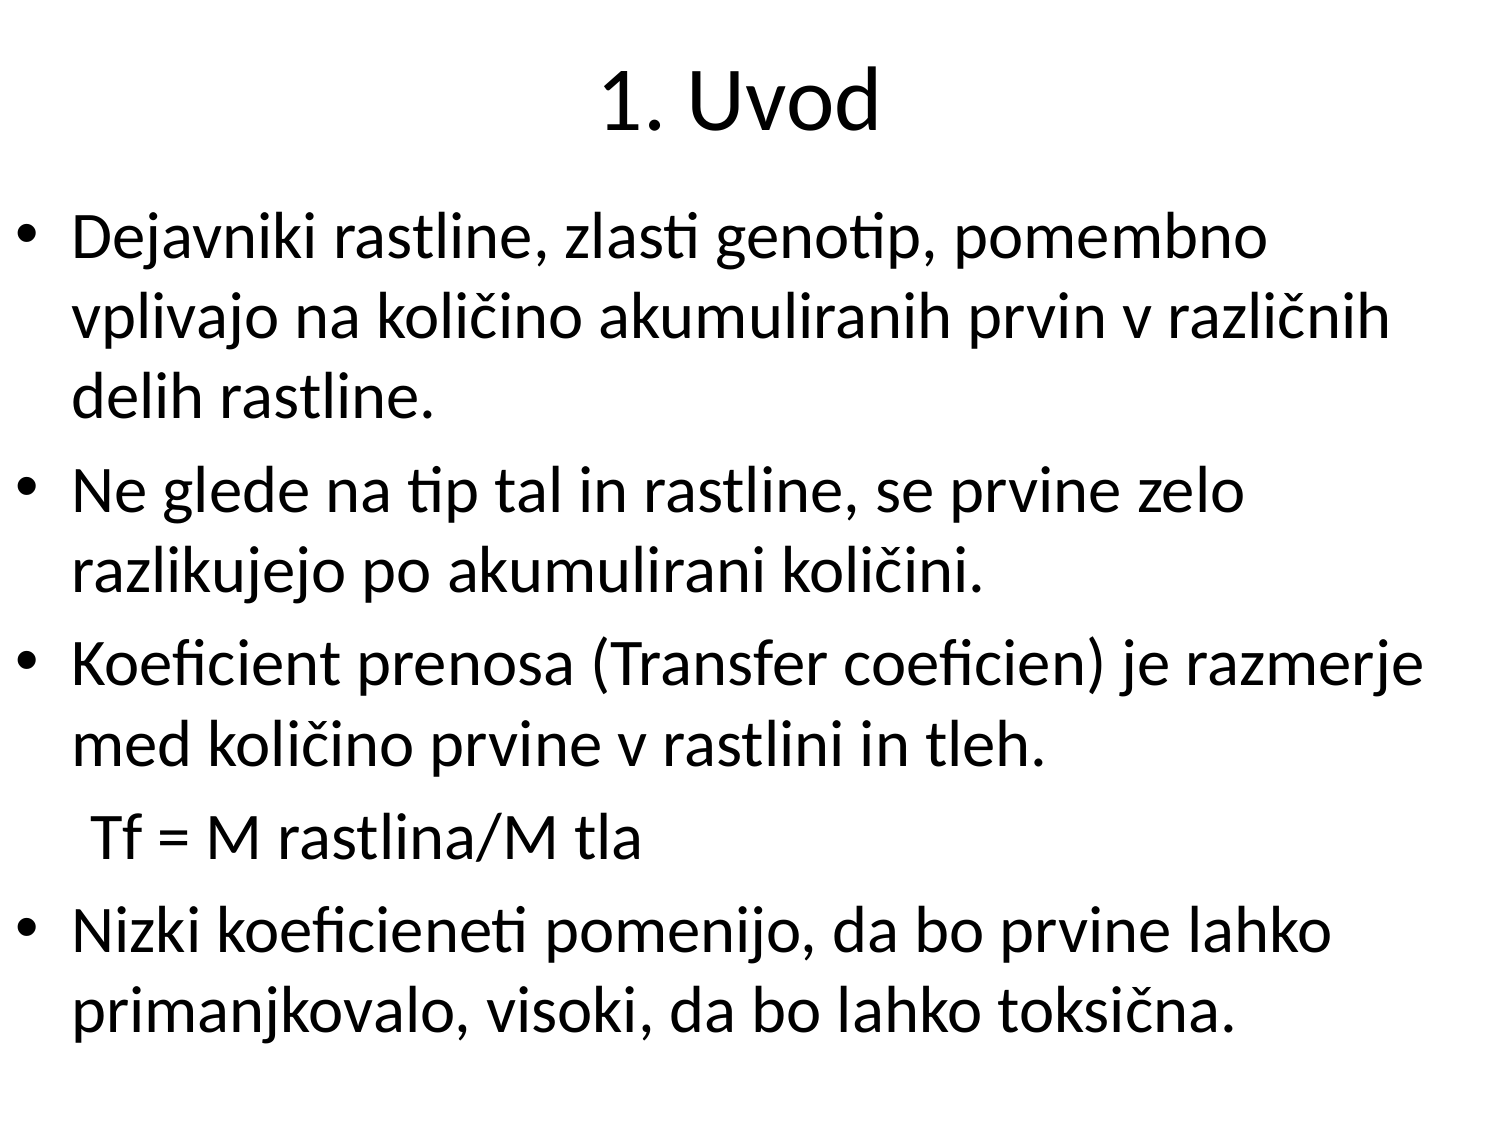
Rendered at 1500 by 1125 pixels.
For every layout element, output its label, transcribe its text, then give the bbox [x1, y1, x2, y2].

list Dejavniki rastline, zlasti genotip, pomembno vplivajo na količino akumuliranih prvin v različnih delih rastline. Ne glede na tip tal in rastline, se prvine zelo razlikujejo po akumulirani količini. Koeficient prenosa (Transfer coeficien) je razmerje med količino prvine v rastlini in tleh. Tf = M rastlina/M tla Nizki koeficieneti pomenijo, da bo prvine lahko primanjkovalo, visoki, da bo lahko toksična. [0, 184, 1500, 1125]
title 1. Uvod [64, 0, 1415, 184]
